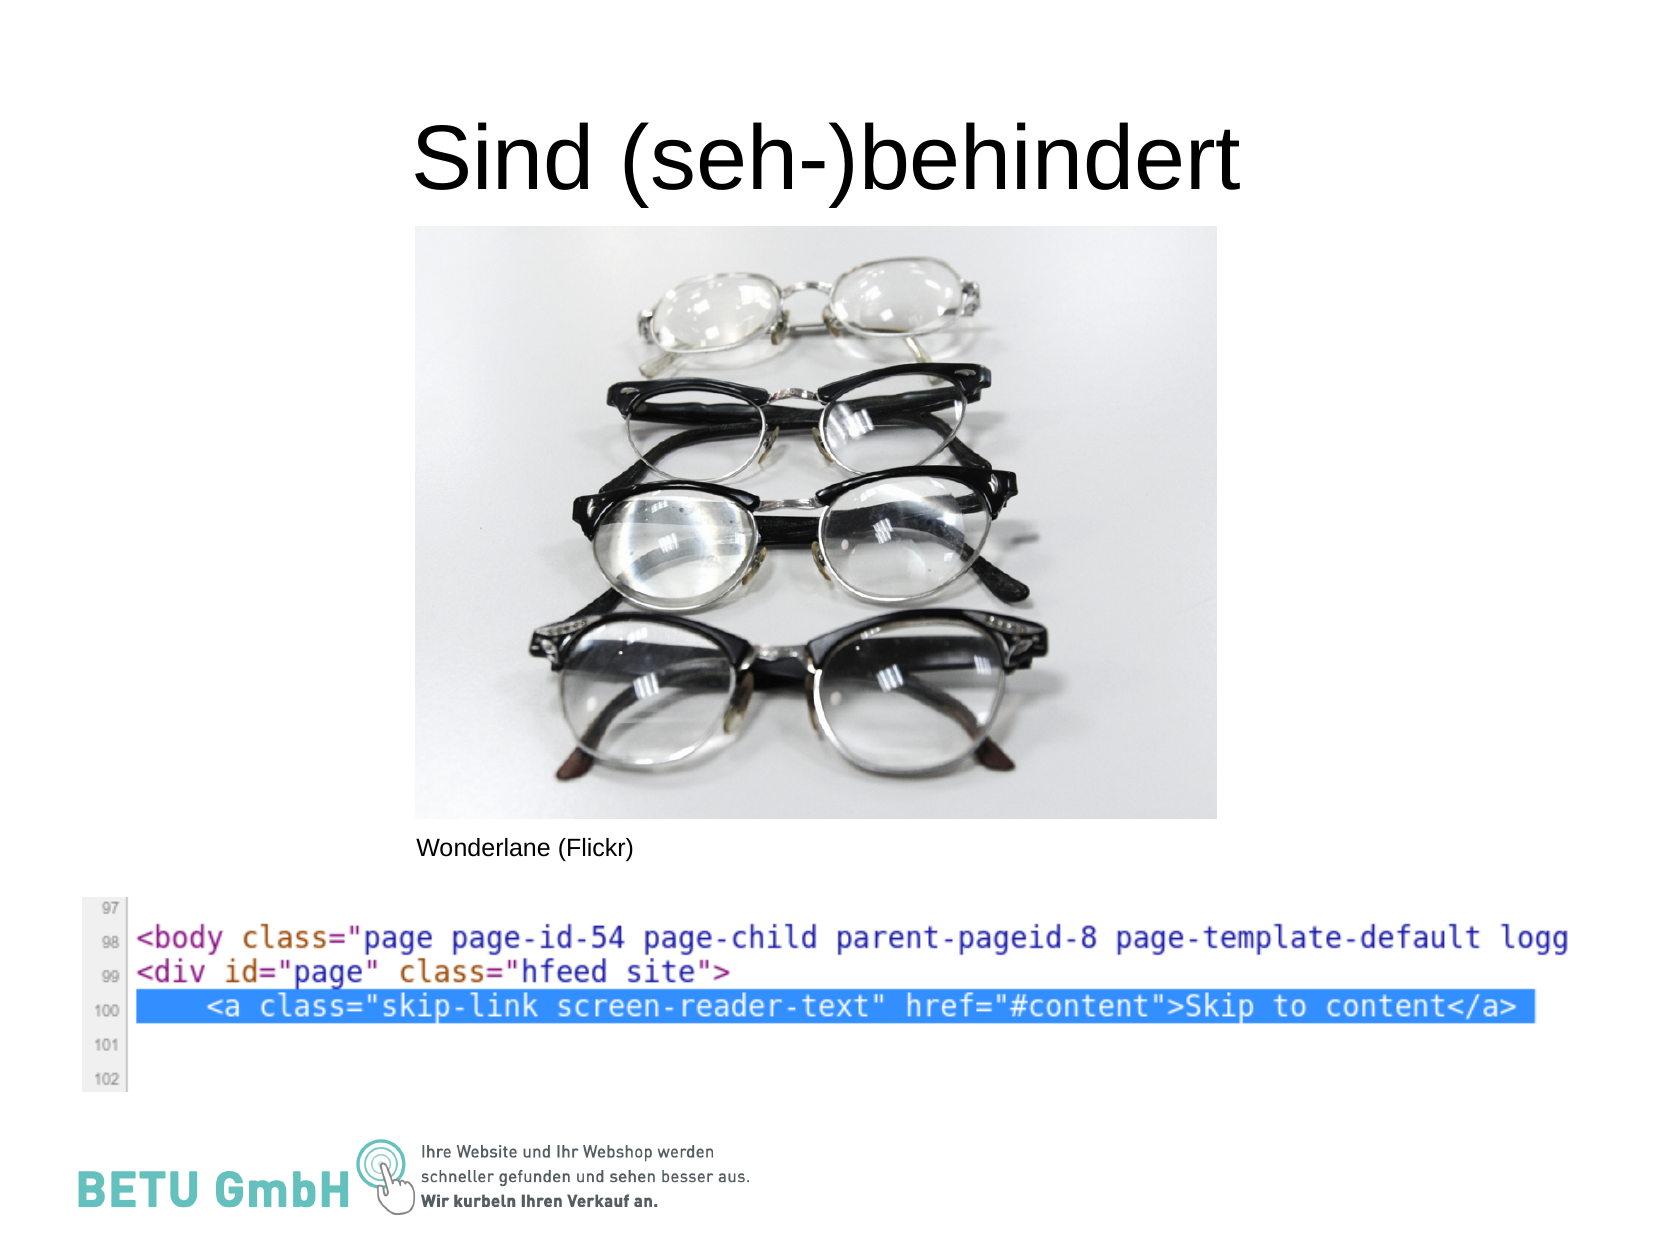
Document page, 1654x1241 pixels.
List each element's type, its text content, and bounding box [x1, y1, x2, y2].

text_box Wonderlane (Flickr) [401, 826, 651, 870]
picture [70, 1138, 815, 1216]
picture [415, 226, 1217, 819]
picture [82, 897, 1571, 1092]
text_box Sind (seh-)behindert [82, 49, 1571, 257]
